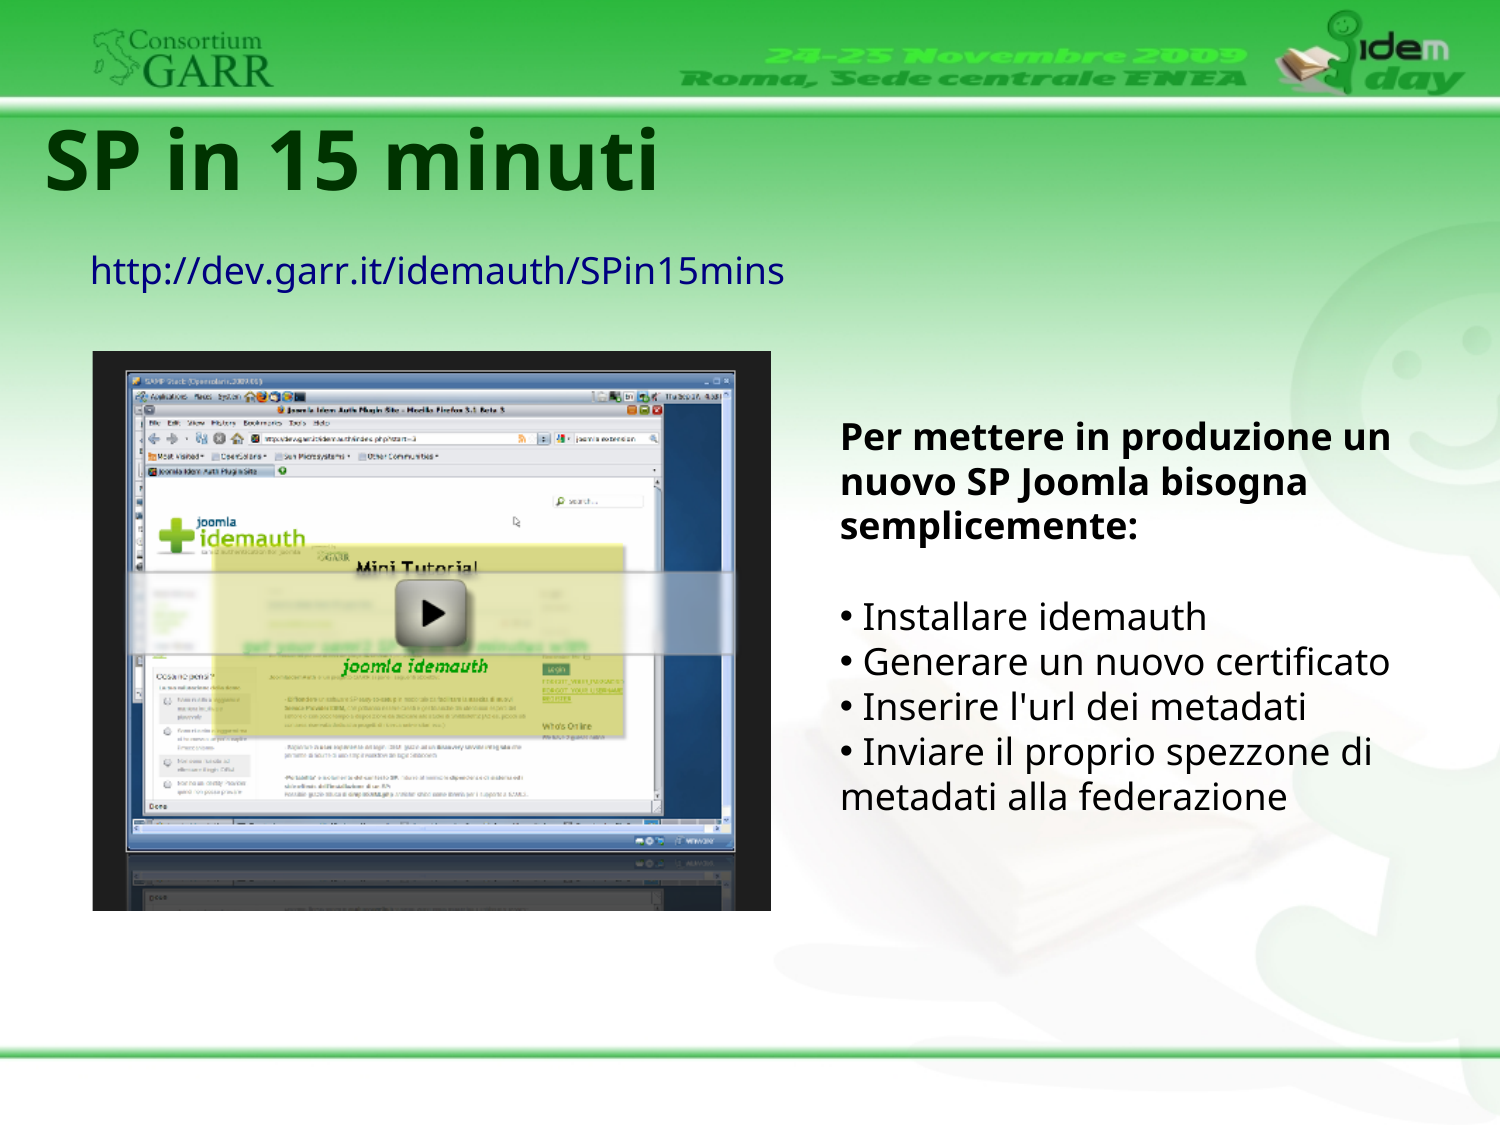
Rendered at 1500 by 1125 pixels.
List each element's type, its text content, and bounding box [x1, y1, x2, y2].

text_box Per mettere in produzione un nuovo SP Joomla bisogna semplicemente: Installare idemauth Generare un nuovo certificato Inserire l'url dei metadati Inviare il proprio spezzone di metadati alla federazione [825, 405, 1463, 901]
picture [0, 0, 1500, 1125]
title SP in 15 minuti [30, 52, 1500, 263]
text_box http://dev.garr.it/idemauth/SPin15mins [75, 263, 1013, 338]
